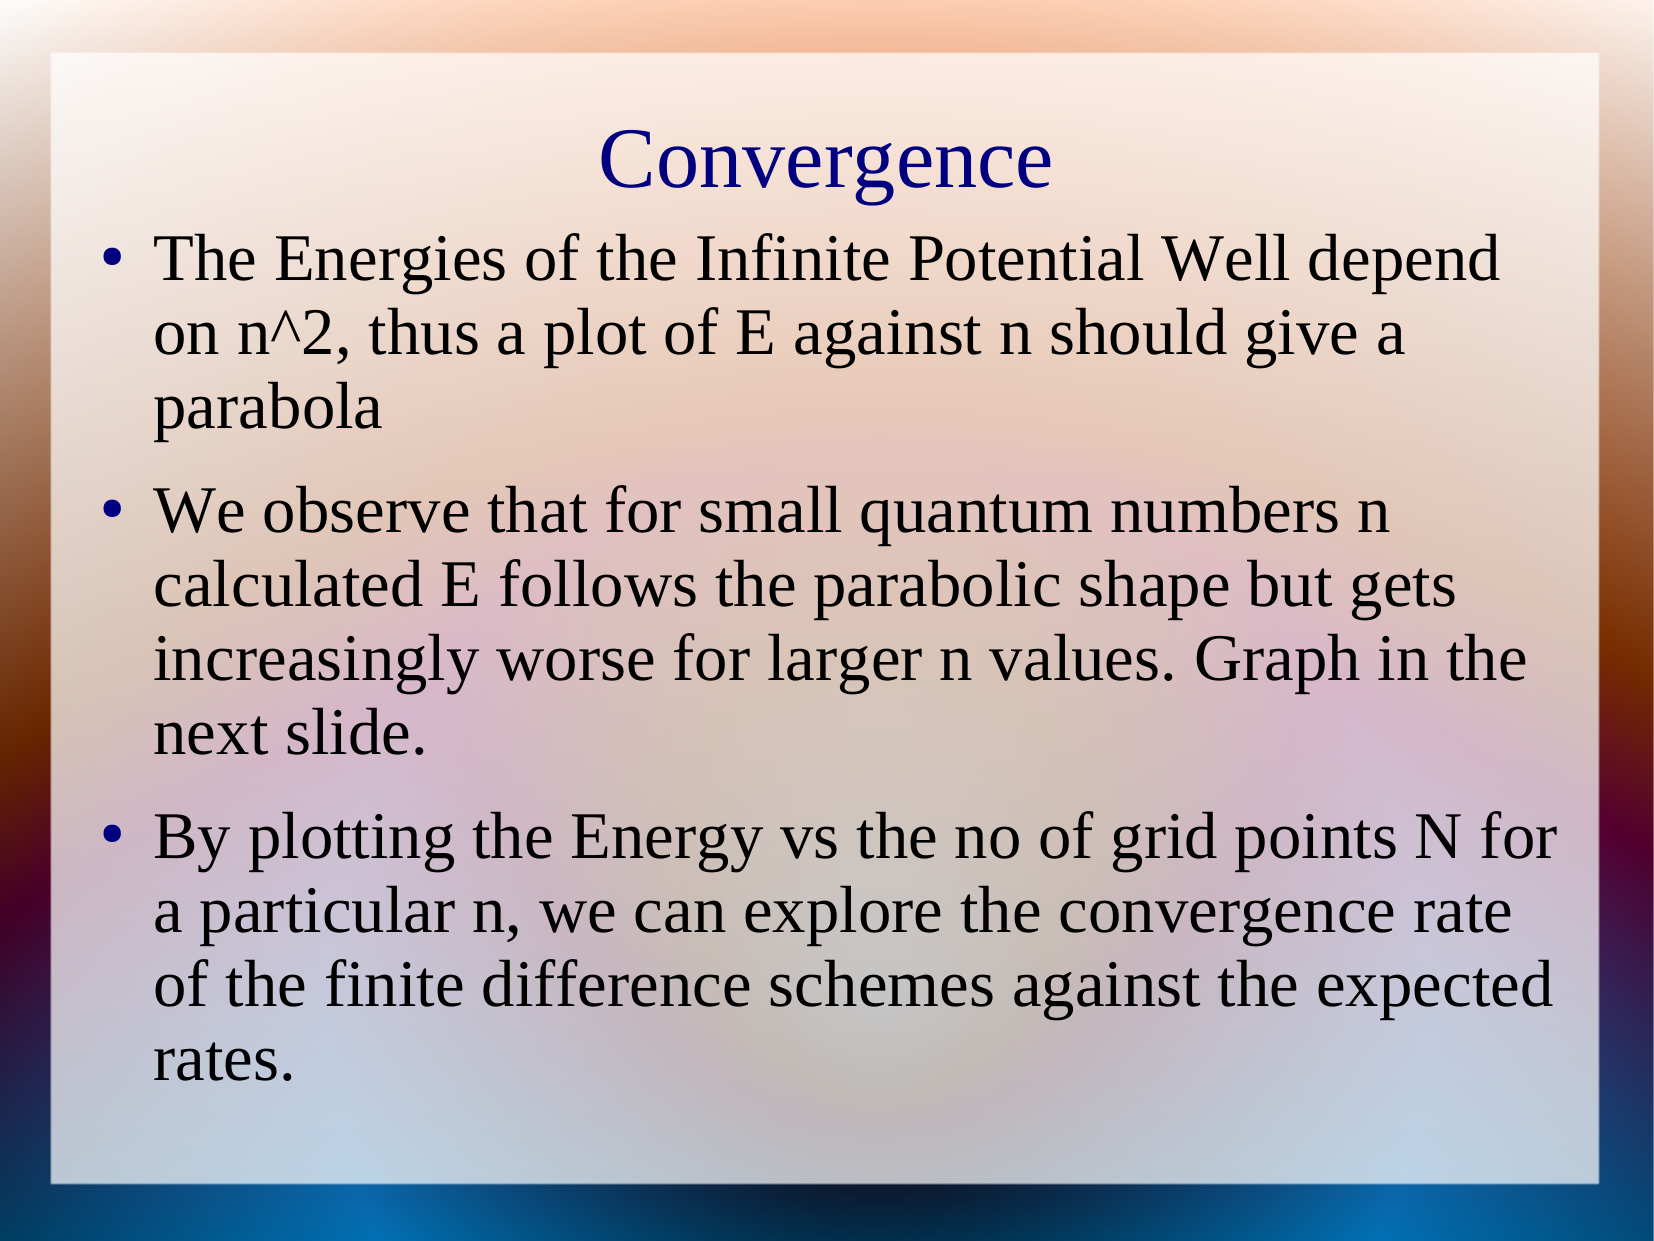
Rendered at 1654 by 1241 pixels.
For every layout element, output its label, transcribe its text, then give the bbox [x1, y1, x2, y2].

picture [0, 0, 1654, 1241]
title Convergence [82, 55, 1571, 221]
list The Energies of the Infinite Potential Well depend on n^2, thus a plot of E against n should give a parabola We observe that for small quantum numbers n calculated E follows the parabolic shape but gets increasingly worse for larger n values. Graph in the next slide. By plotting the Energy vs the no of grid points N for a particular n, we can explore the convergence rate of the finite difference schemes against the expected rates. [82, 221, 1571, 1096]
